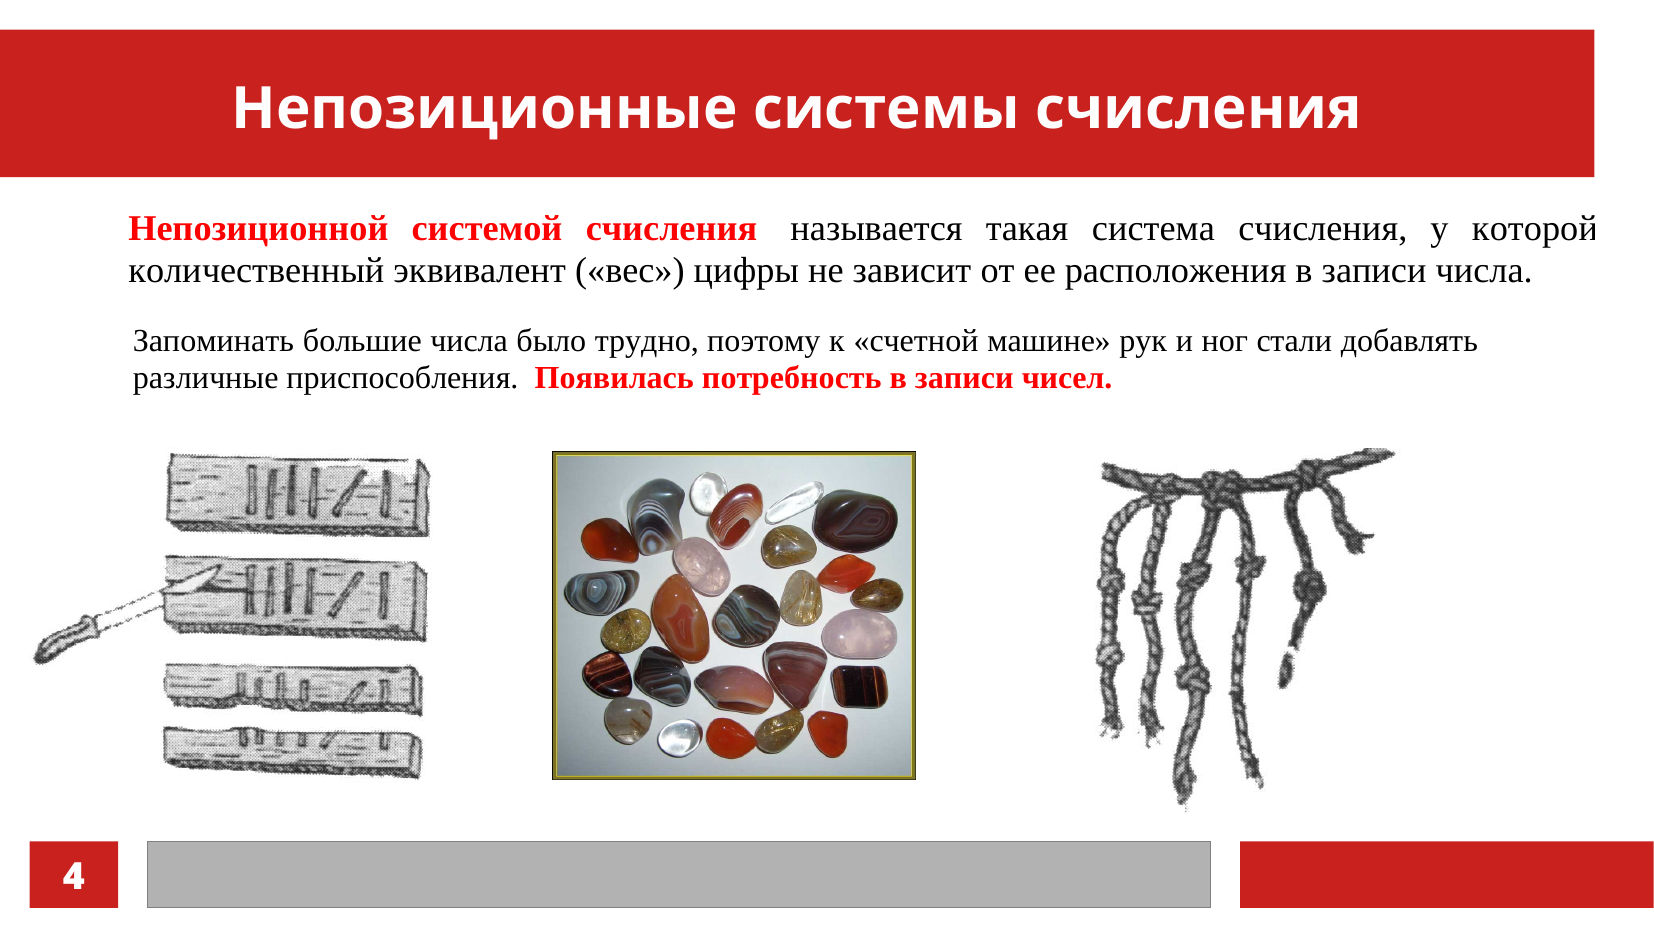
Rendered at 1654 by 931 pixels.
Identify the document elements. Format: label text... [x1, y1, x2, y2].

picture [1062, 448, 1402, 817]
picture [132, 322, 1477, 438]
picture [29, 447, 443, 792]
text_box Непозиционные системы счисления [59, 59, 1536, 148]
picture [73, 206, 1595, 291]
picture [552, 451, 916, 780]
